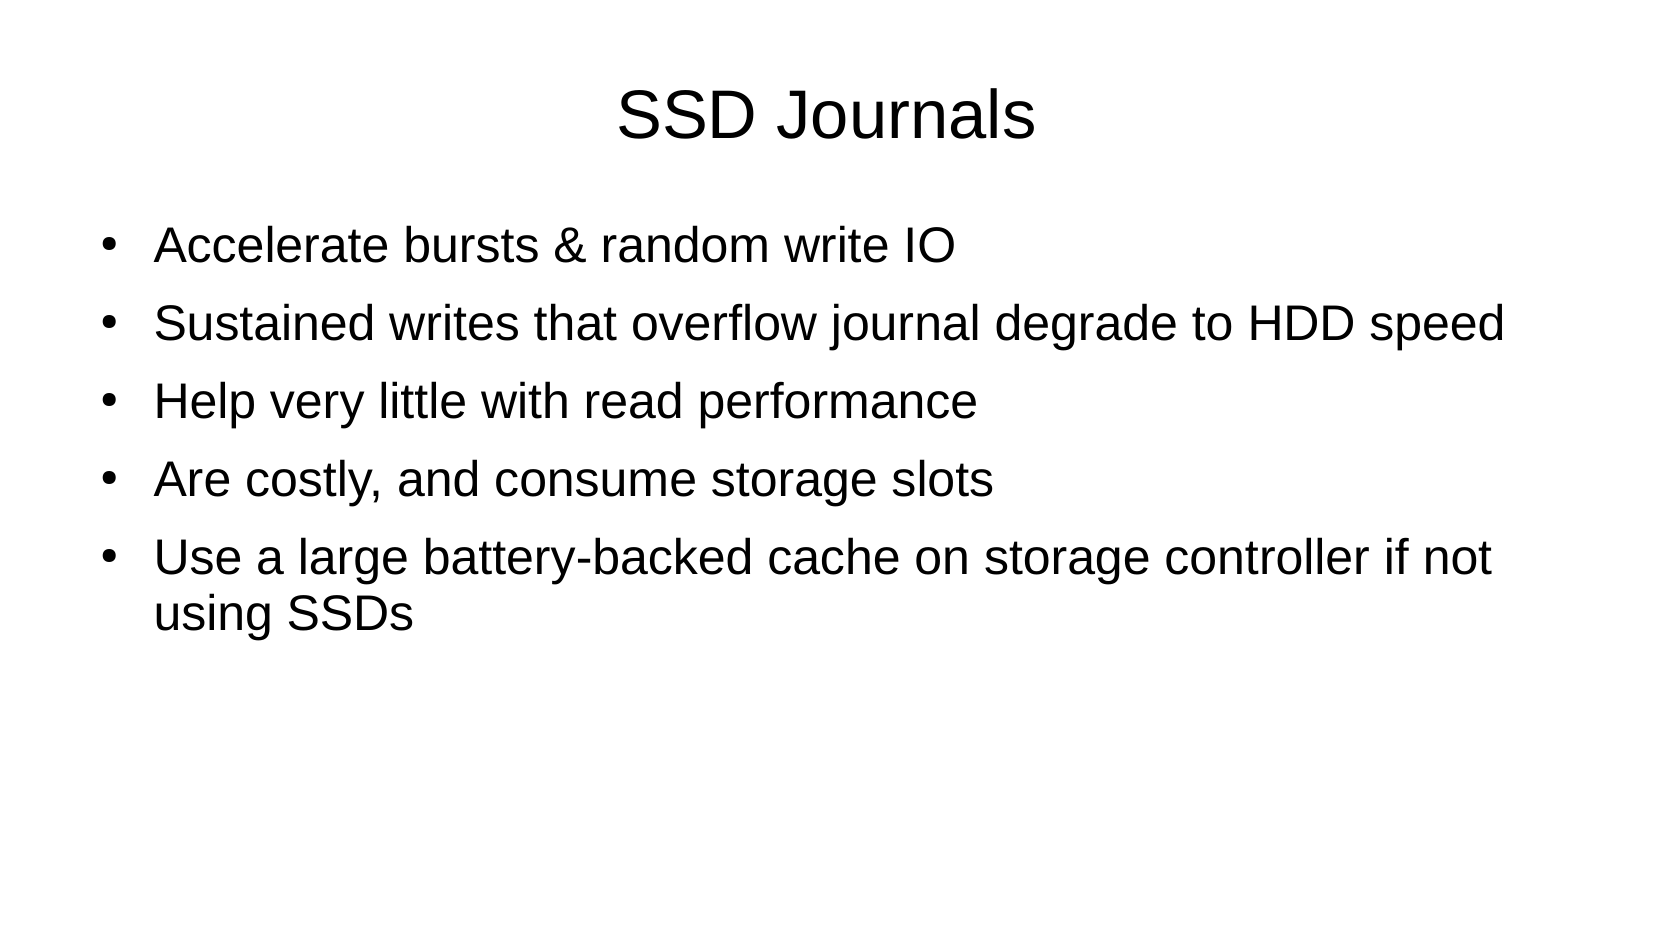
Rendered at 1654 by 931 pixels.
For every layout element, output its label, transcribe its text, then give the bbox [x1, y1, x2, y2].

title SSD Journals [82, 37, 1571, 193]
list Accelerate bursts & random write IO Sustained writes that overflow journal degrade to HDD speed Help very little with read performance Are costly, and consume storage slots Use a large battery-backed cache on storage controller if not using SSDs [82, 217, 1571, 758]
